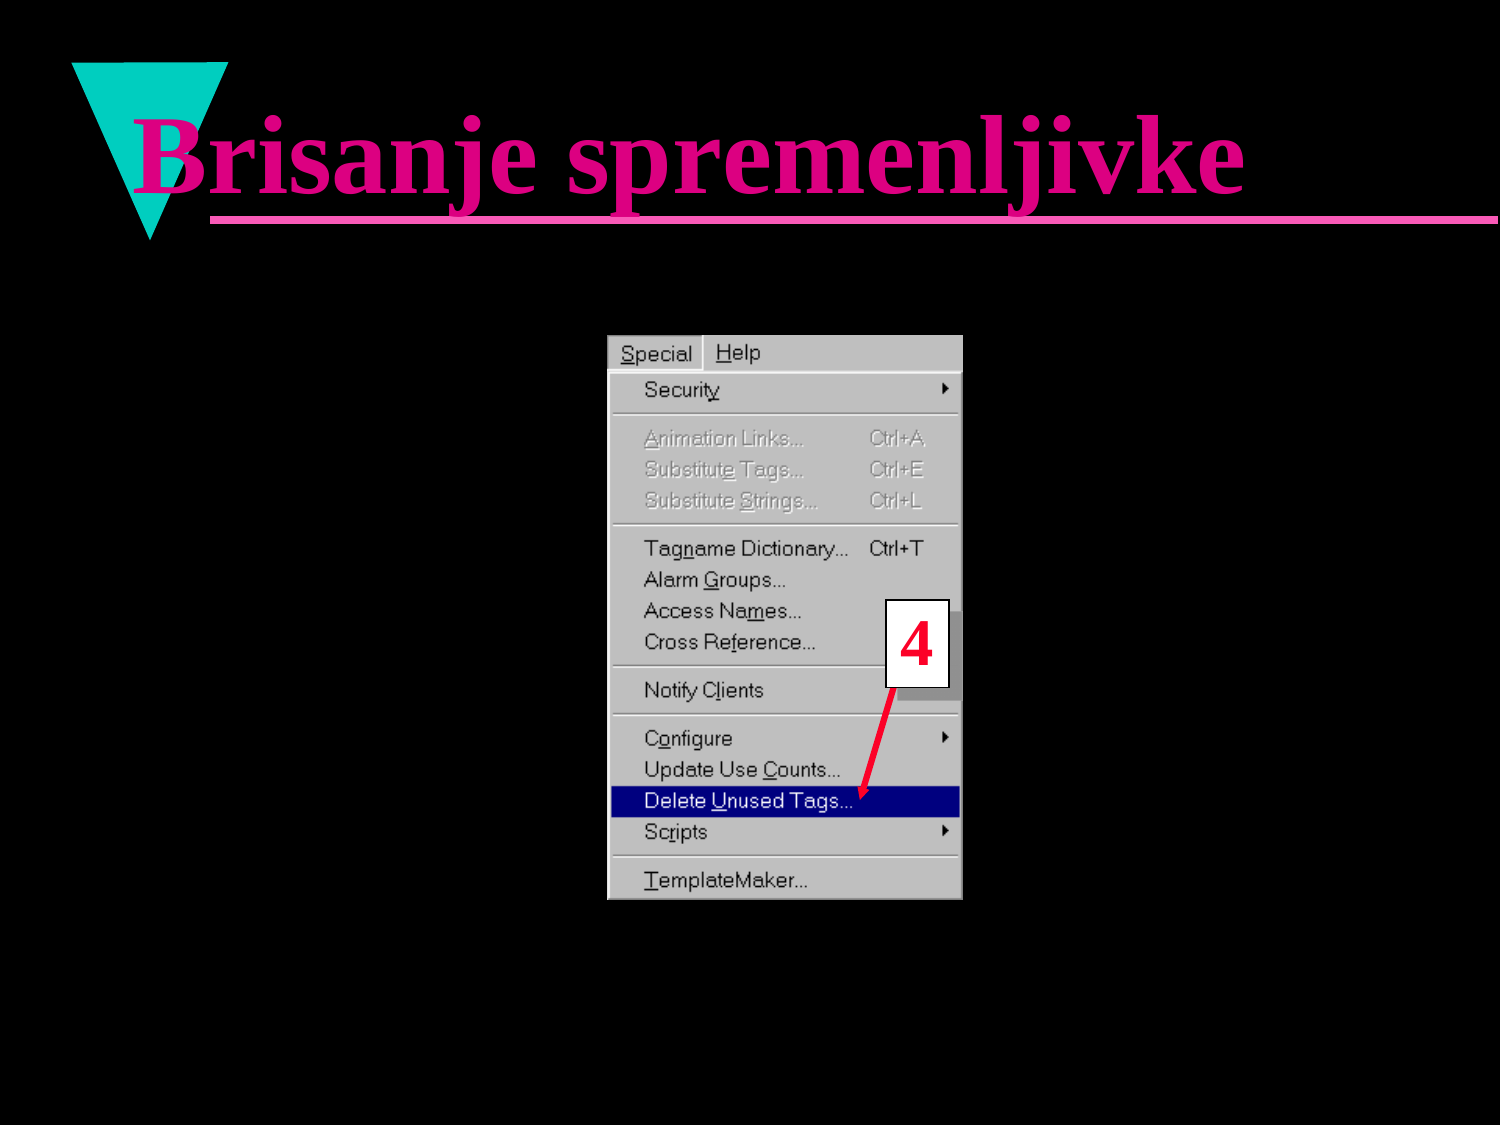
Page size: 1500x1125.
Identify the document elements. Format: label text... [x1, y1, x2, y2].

chart [607, 335, 963, 901]
title Brisanje spremenljivke [117, 63, 1500, 251]
text_box 4 [885, 599, 950, 688]
